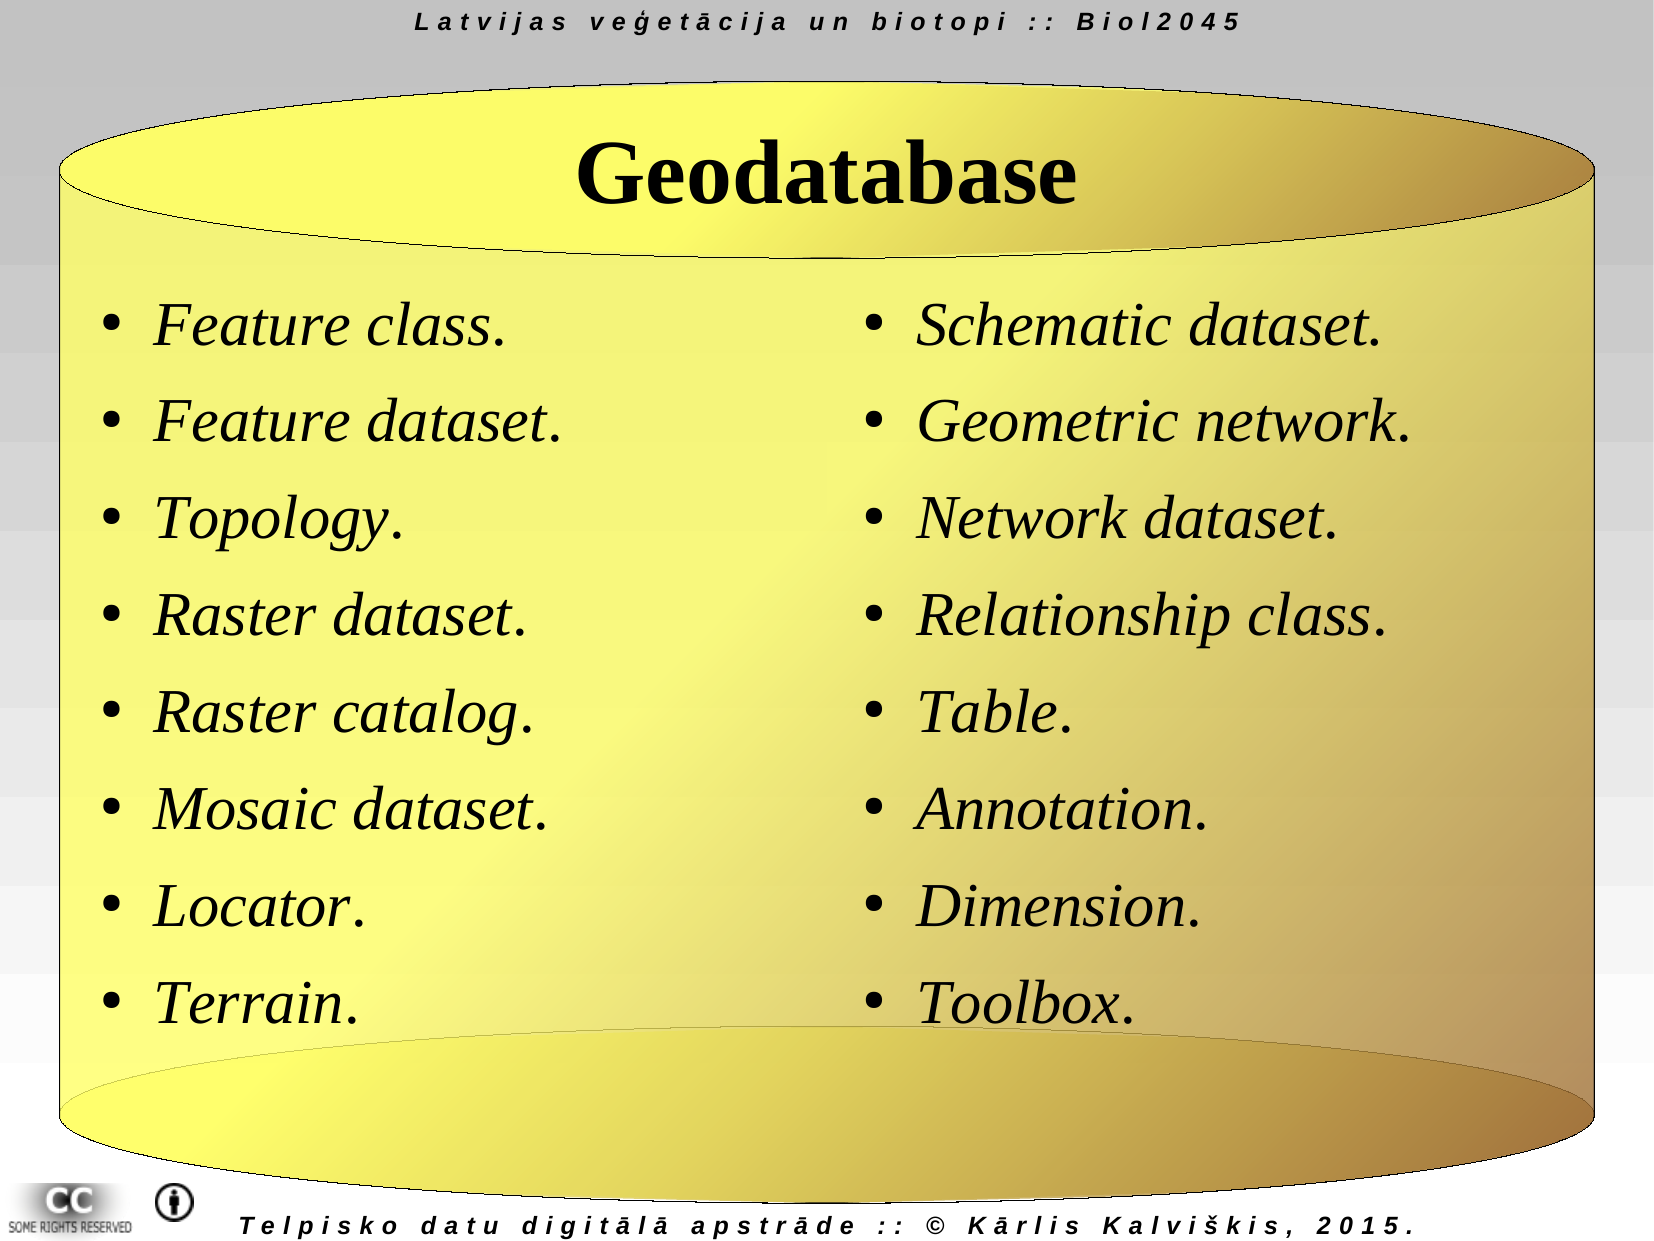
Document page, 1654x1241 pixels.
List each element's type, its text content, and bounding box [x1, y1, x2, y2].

list Feature class. Feature dataset. Topology. Raster dataset. Raster catalog. Mosaic dataset. Locator. Terrain. [82, 289, 809, 1098]
list Schematic dataset. Geometric network. Network dataset. Relationship class. Table. Annotation. Dimension. Toolbox. [845, 289, 1572, 1098]
text_box [59, 296, 1595, 1204]
picture [0, 0, 1654, 1241]
title Geodatabase [29, 49, 1625, 296]
